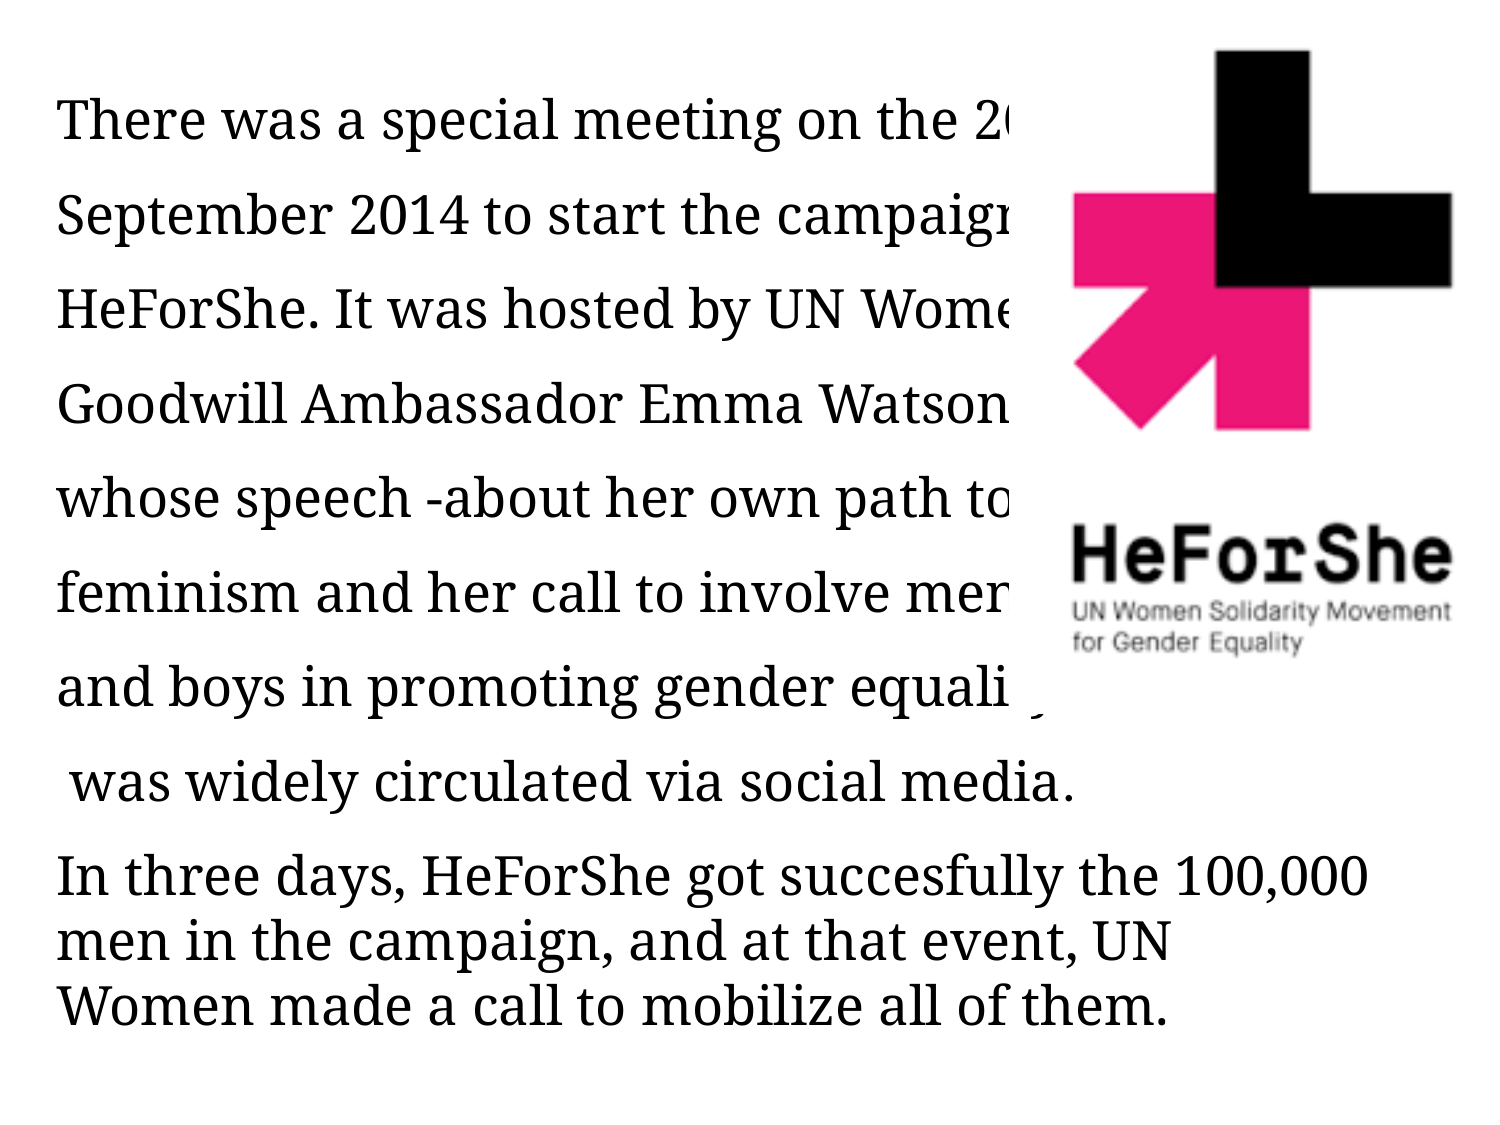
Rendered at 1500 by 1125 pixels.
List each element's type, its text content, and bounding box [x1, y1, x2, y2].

picture [1009, 0, 1500, 715]
list There was a special meeting on the 20th September 2014 to start the campaign HeForShe. It was hosted by UN Women Goodwill Ambassador Emma Watson, whose speech -about her own path to feminism and her call to involve men and boys in promoting gender equality- was widely circulated via social media. In three days, HeForShe got succesfully the 100,000 men in the campaign, and at that event, UN Women made a call to mobilize all of them. [41, 78, 1392, 1094]
